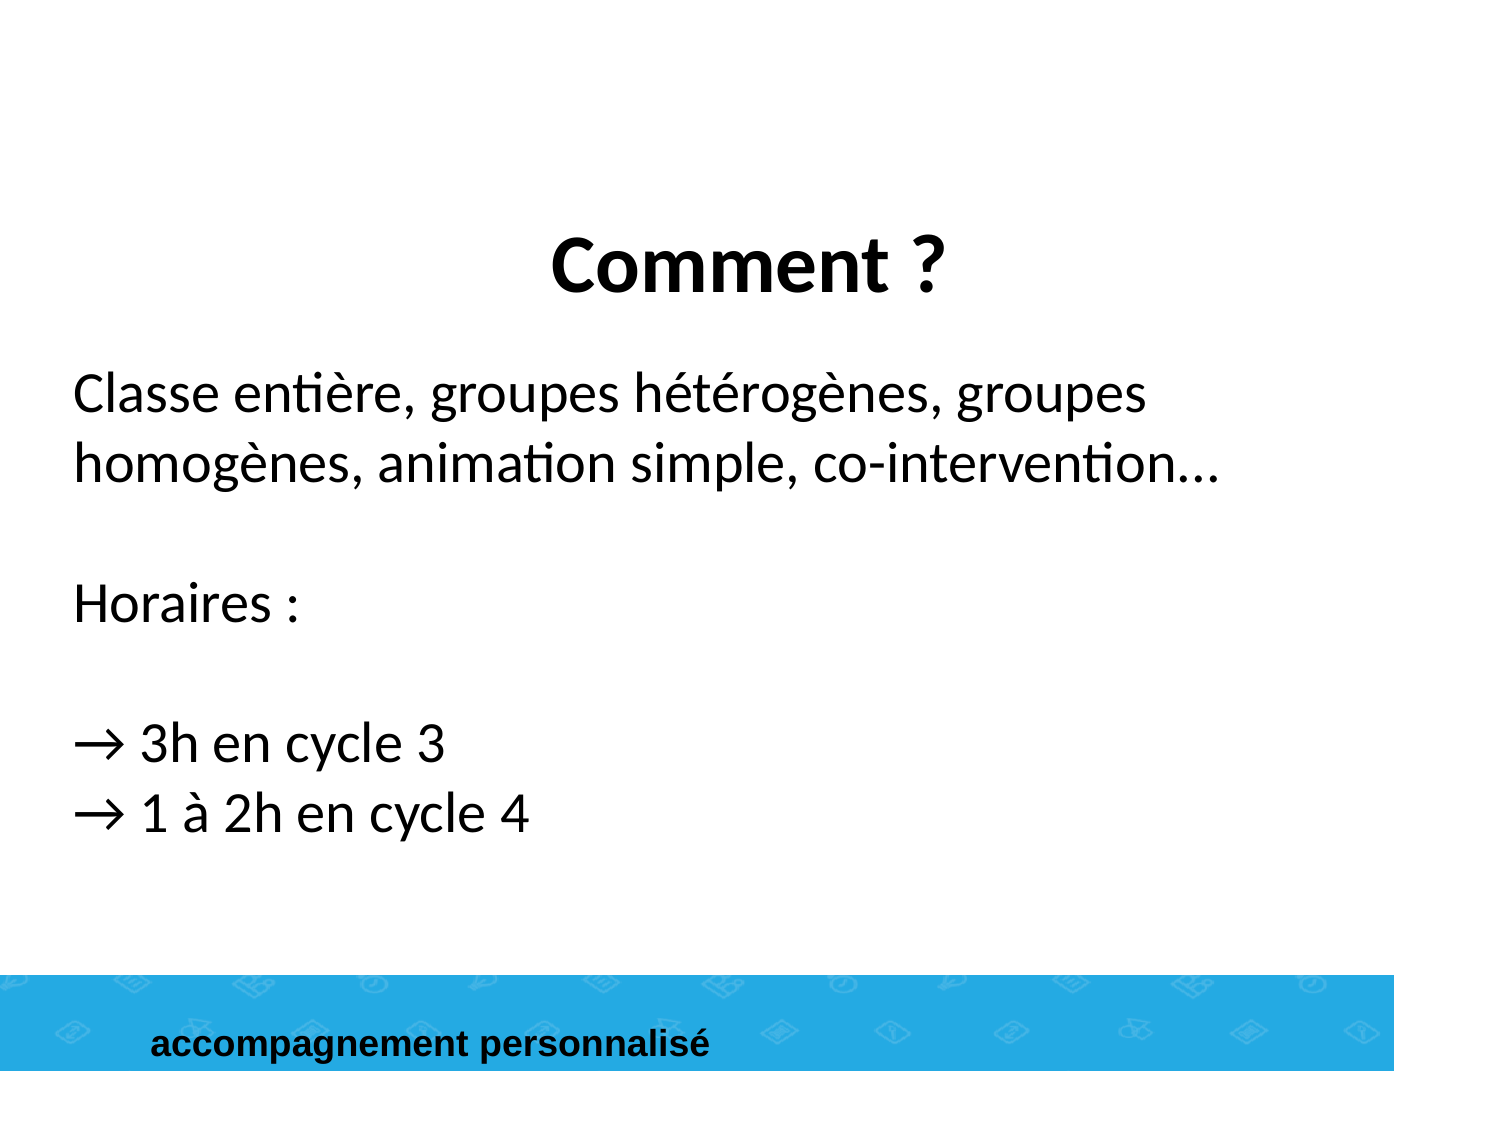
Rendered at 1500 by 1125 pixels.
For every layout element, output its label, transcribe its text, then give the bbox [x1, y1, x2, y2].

text_box accompagnement personnalisé [135, 1011, 1353, 1072]
title Comment ? [112, 202, 1388, 463]
text_box Classe entière, groupes hétérogènes, groupes homogènes, animation simple, co-intervention... Horaires : → 3h en cycle 3 → 1 à 2h en cycle 4 [59, 346, 1288, 852]
picture [0, 975, 1394, 1071]
